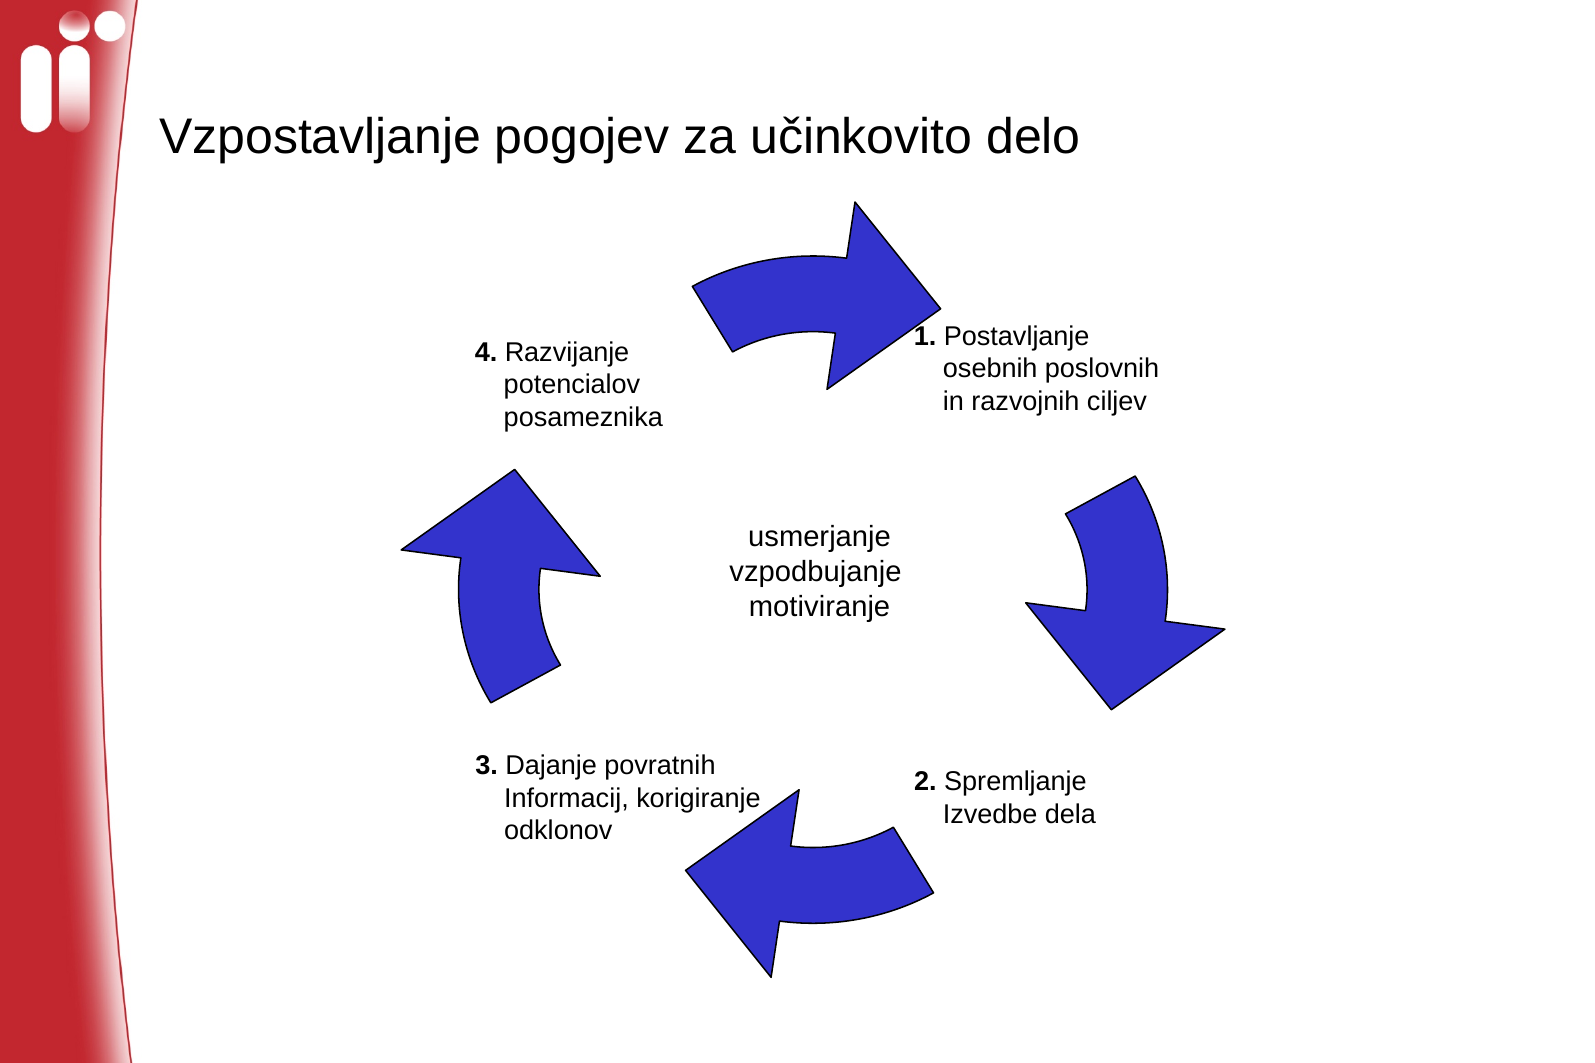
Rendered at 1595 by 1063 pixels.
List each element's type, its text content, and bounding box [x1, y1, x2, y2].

text_box [692, 202, 941, 390]
text_box 1. Postavljanje osebnih poslovnih in razvojnih ciljev [914, 317, 1225, 448]
picture [0, 0, 1414, 1063]
text_box 4. Razvijanje potencialov posameznika [474, 334, 721, 432]
text_box [401, 469, 601, 703]
title Vzpostavljanje pogojev za učinkovito delo [159, 22, 1515, 249]
text_box 2. Spremljanje Izvedbe dela [914, 763, 1154, 829]
text_box [1025, 476, 1225, 710]
text_box usmerjanje vzpodbujanje motiviranje [666, 517, 973, 635]
text_box 3. Dajanje povratnih Informacij, korigiranje odklonov [475, 747, 827, 846]
text_box [685, 827, 934, 978]
